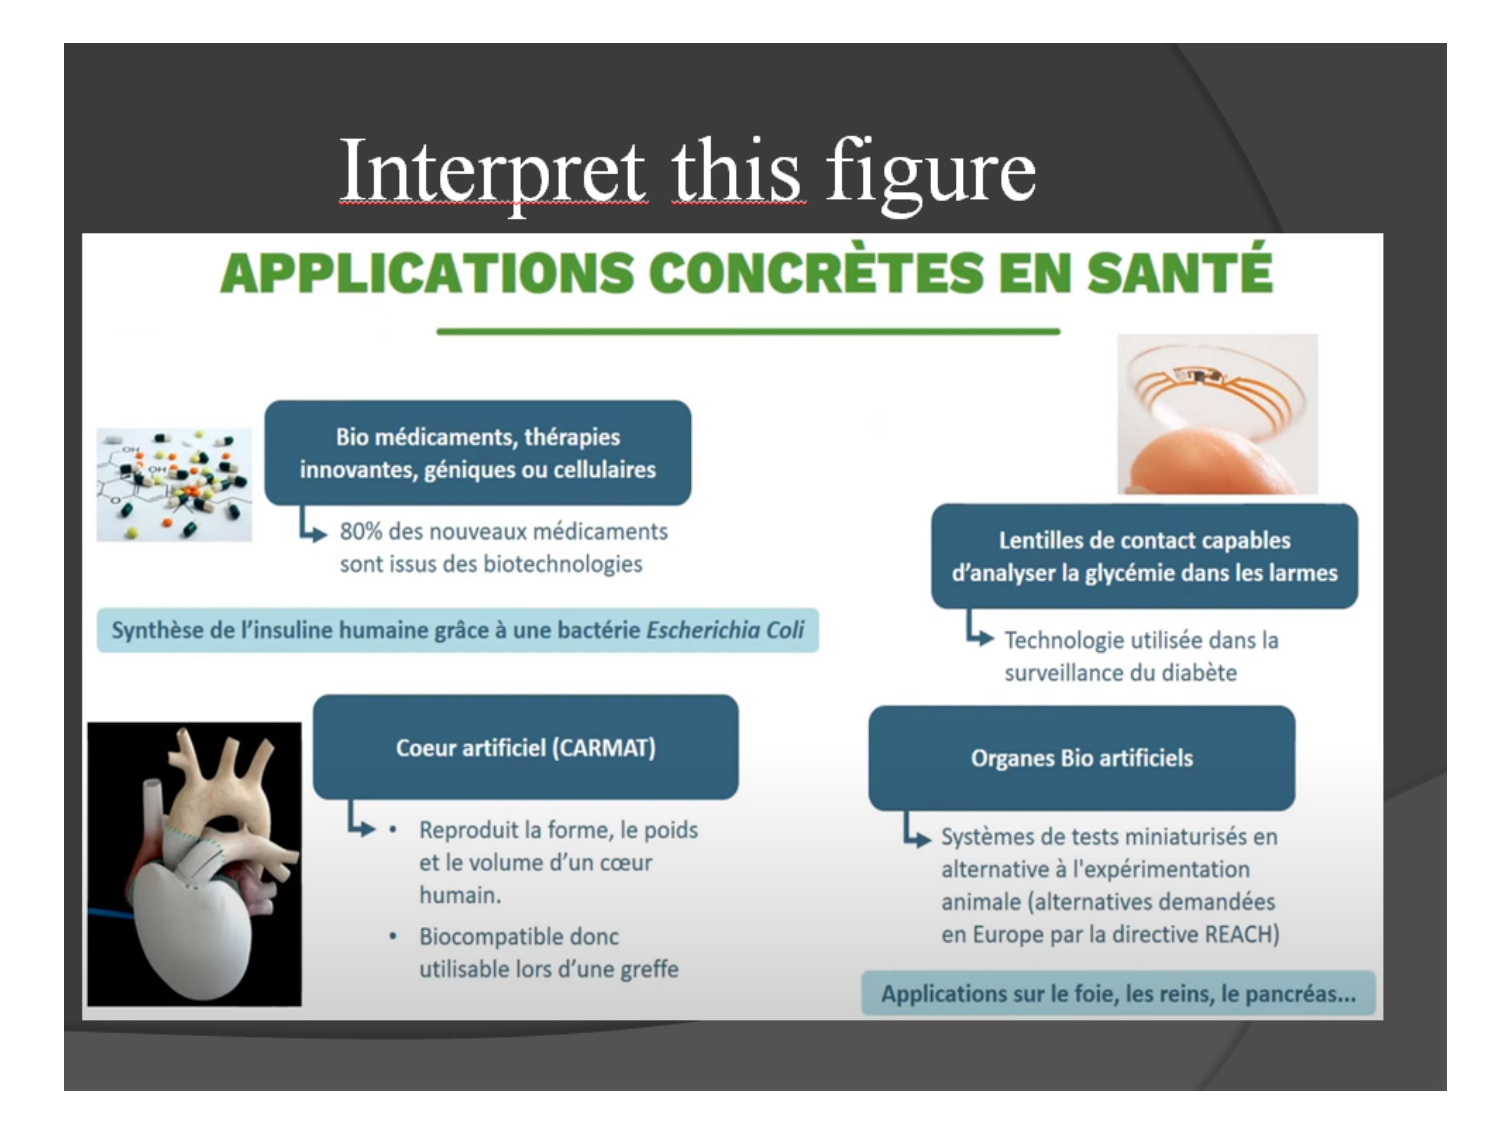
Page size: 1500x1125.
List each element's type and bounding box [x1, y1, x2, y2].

picture [64, 43, 1447, 1091]
